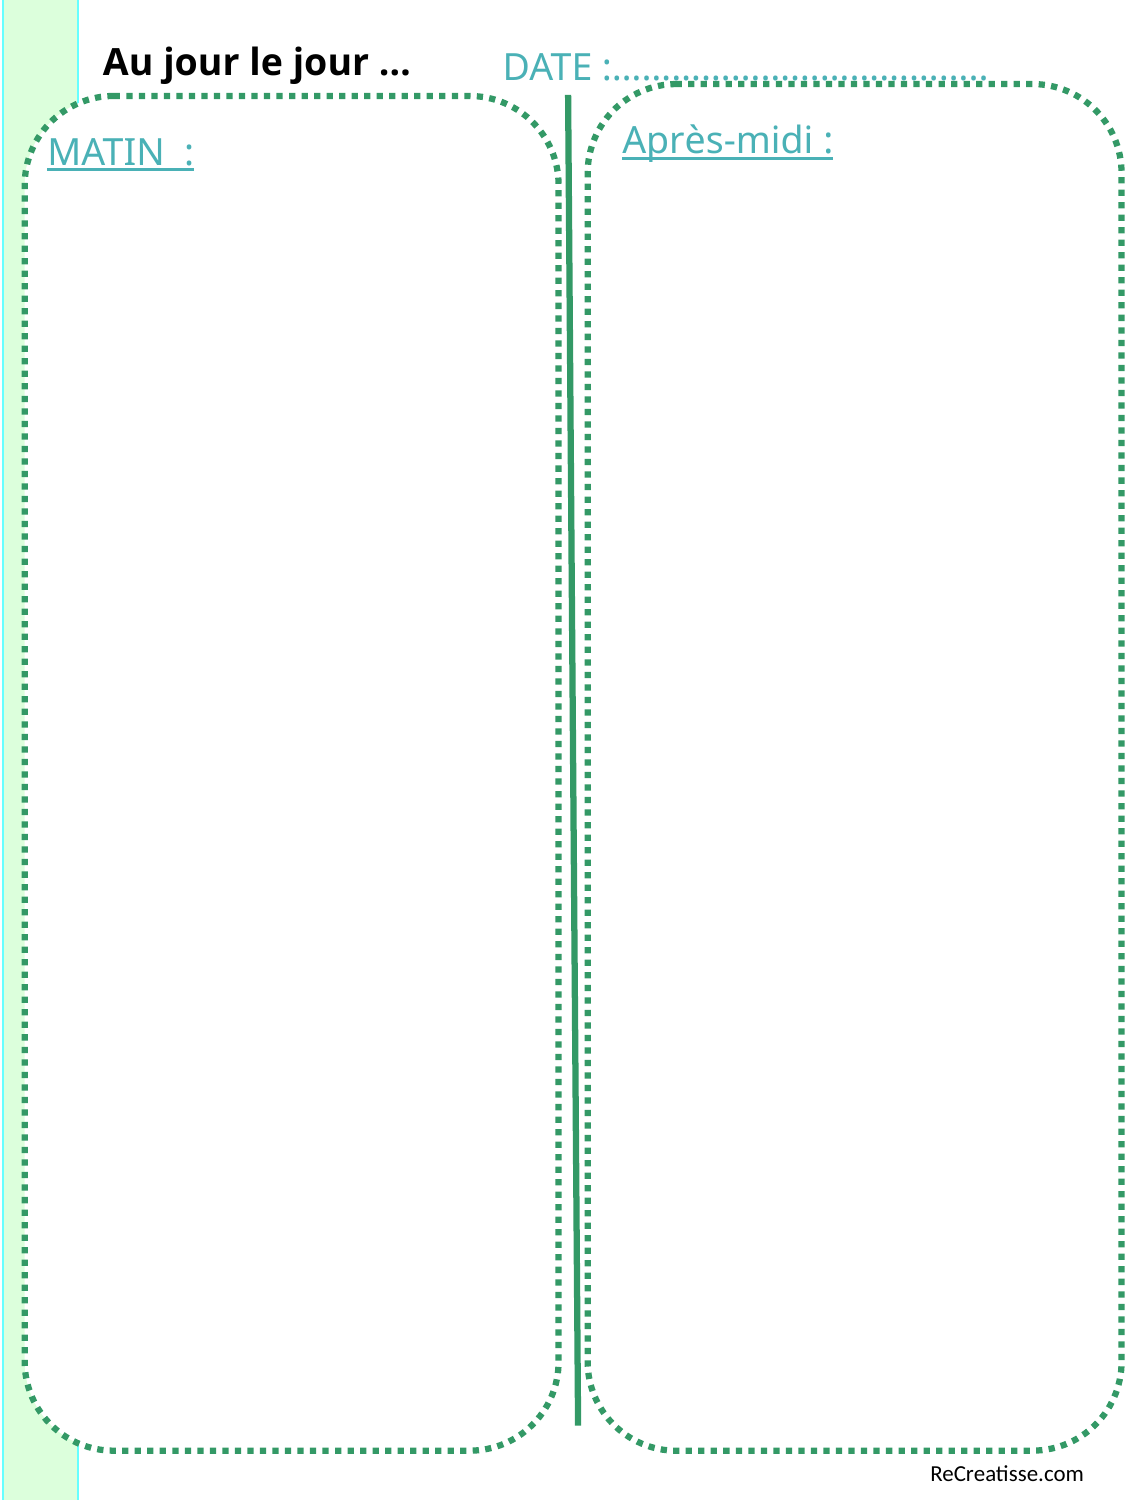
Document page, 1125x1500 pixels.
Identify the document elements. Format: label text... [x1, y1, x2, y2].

text_box [587, 95, 1122, 1451]
text_box [3, 0, 559, 1500]
text_box DATE :……………………………….. [488, 35, 1125, 95]
text_box Après-midi : [607, 109, 905, 169]
text_box MATIN : [32, 120, 223, 180]
text_box ReCreatisse.com [915, 1451, 1099, 1493]
text_box Au jour le jour … [88, 30, 427, 90]
